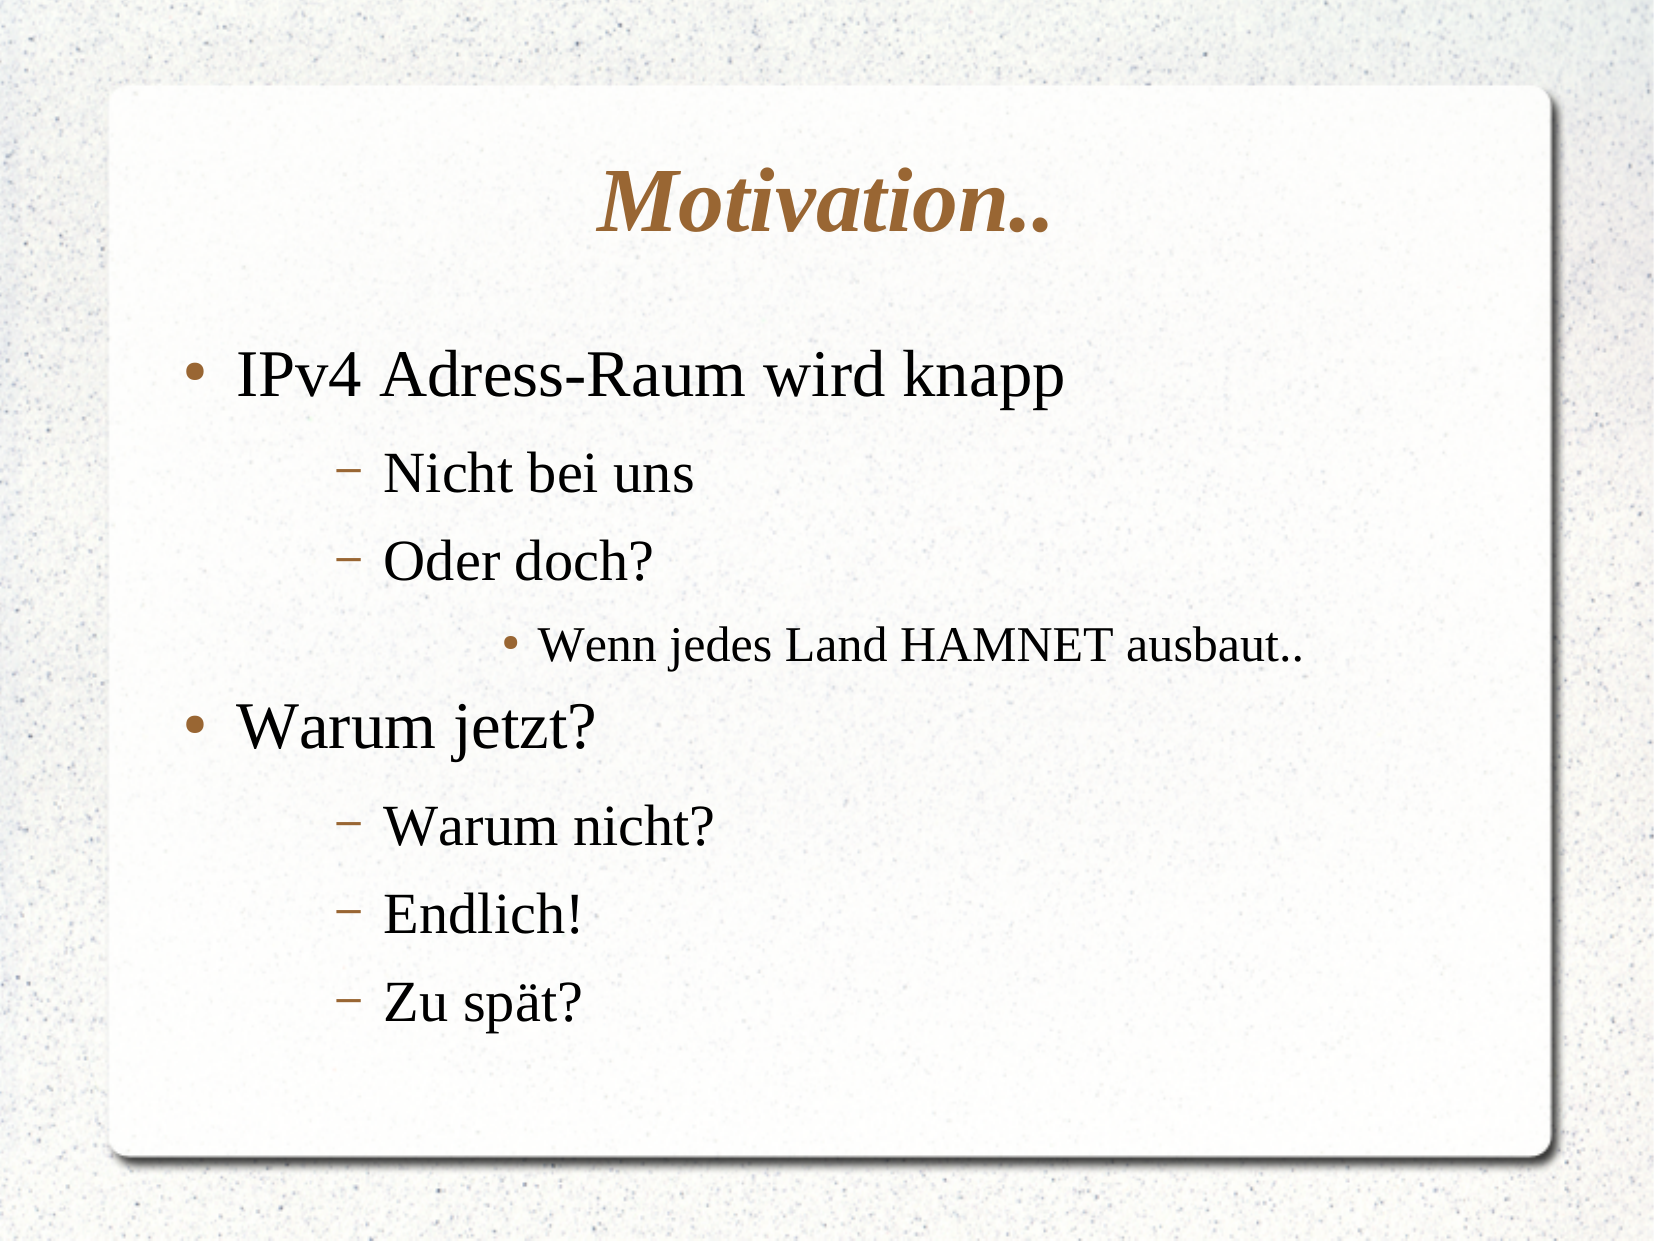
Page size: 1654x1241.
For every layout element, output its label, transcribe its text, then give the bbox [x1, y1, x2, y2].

picture [0, 0, 1654, 1241]
title Motivation.. [118, 104, 1536, 297]
list IPv4 Adress-Raum wird knapp Nicht bei uns Oder doch? Wenn jedes Land HAMNET ausbaut.. Warum jetzt? Warum nicht? Endlich! Zu spät? [147, 336, 1506, 1035]
